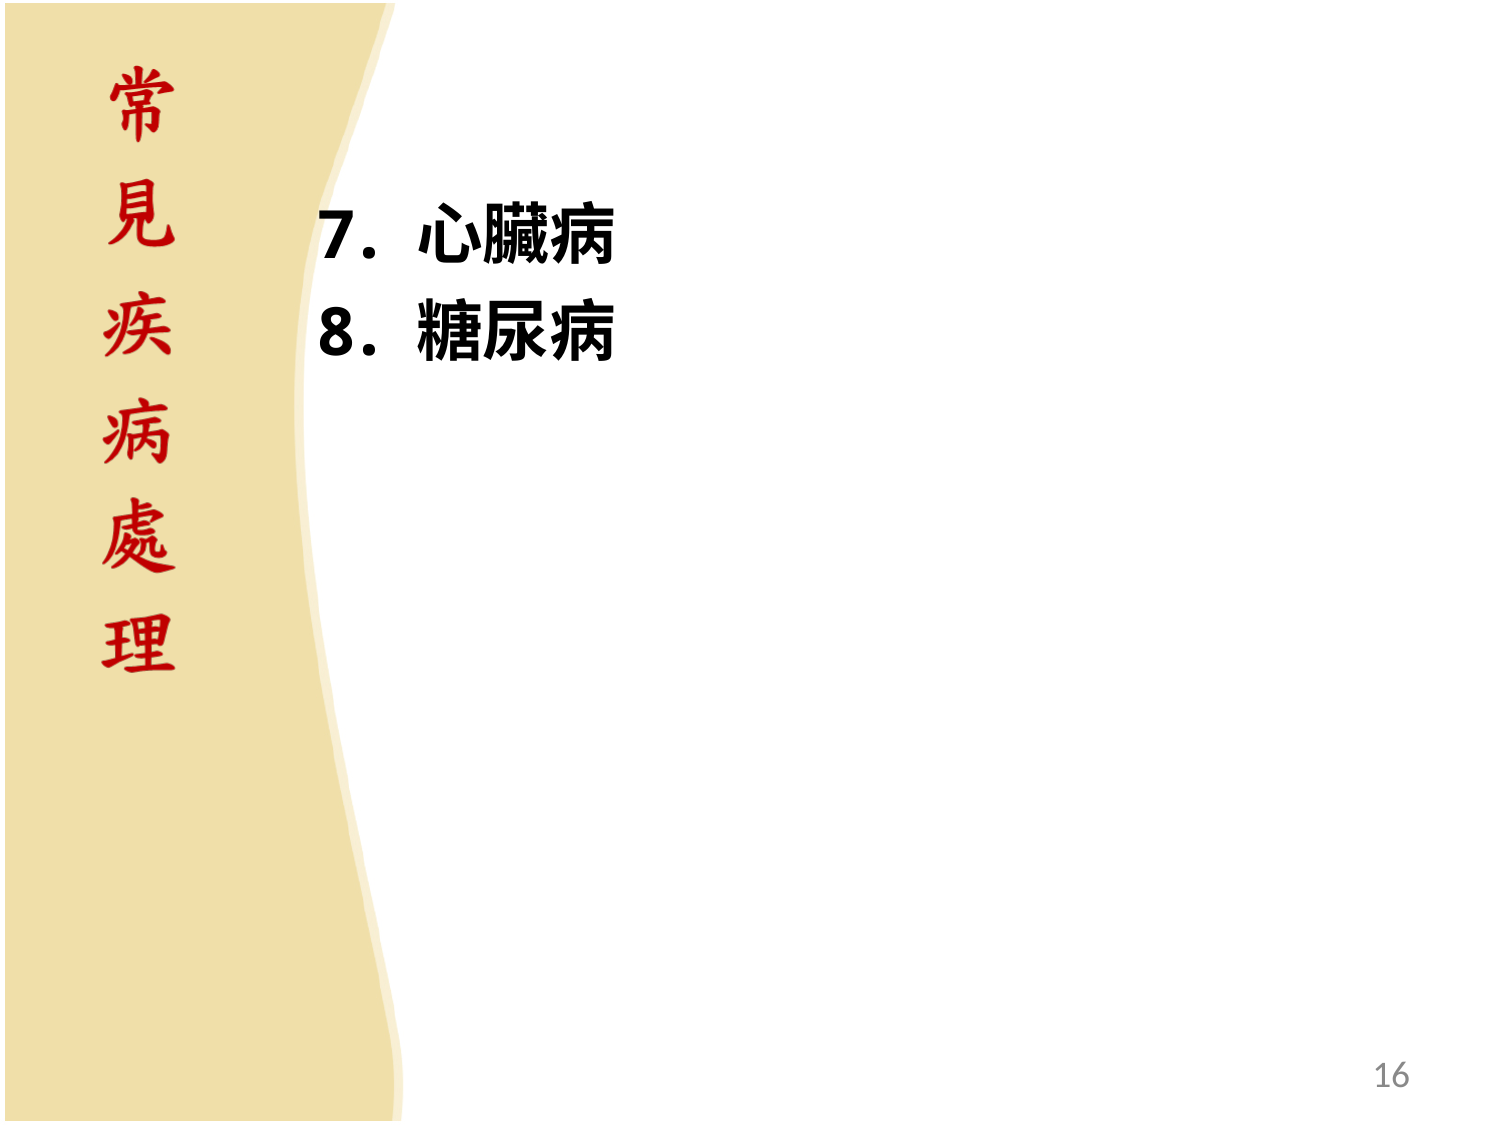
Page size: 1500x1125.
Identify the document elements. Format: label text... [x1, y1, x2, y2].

picture [0, 0, 1500, 1125]
list 心臟病 糖尿病 [301, 184, 1282, 752]
text_box <編號> [1074, 1042, 1426, 1103]
